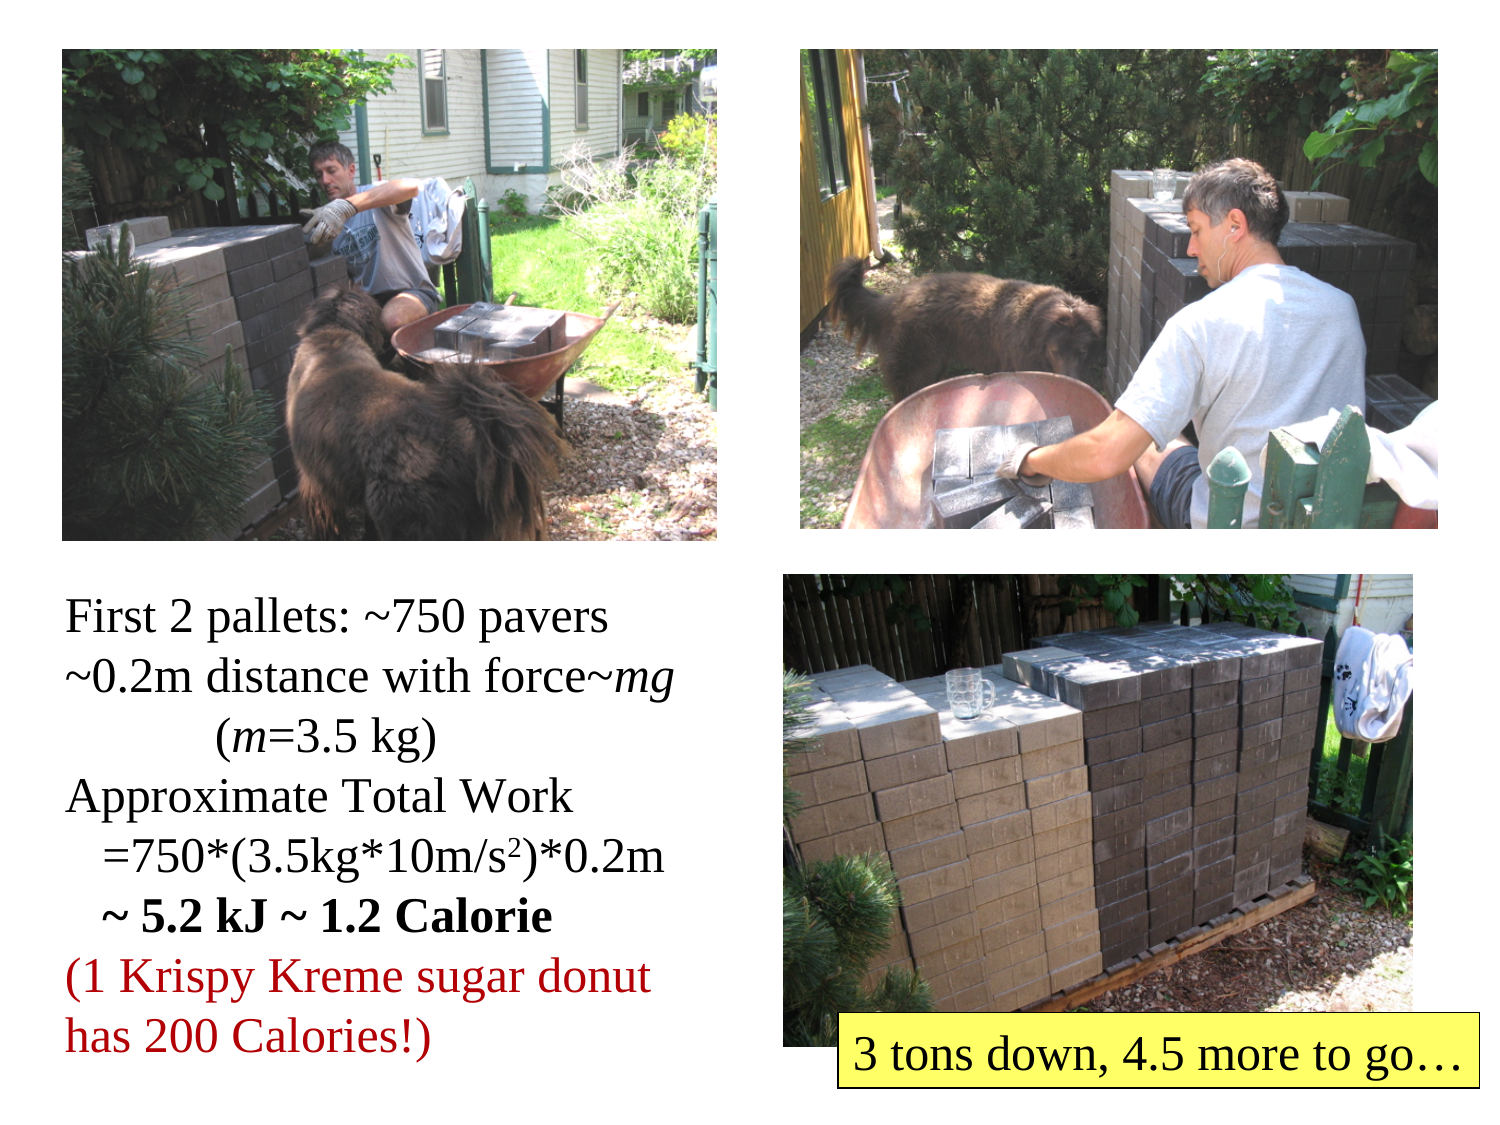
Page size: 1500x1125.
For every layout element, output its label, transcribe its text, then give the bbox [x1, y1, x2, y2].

picture [800, 50, 1438, 529]
picture [62, 50, 717, 541]
picture [783, 574, 1413, 1047]
text_box 3 tons down, 4.5 more to go… [838, 1012, 1480, 1088]
text_box First 2 pallets: ~750 pavers ~0.2m distance with force~mg (m=3.5 kg) Approximate Total Work =750*(3.5kg*10m/s2)*0.2m ~ 5.2 kJ ~ 1.2 Calorie (1 Krispy Kreme sugar donut has 200 Calories!) [50, 574, 726, 1071]
